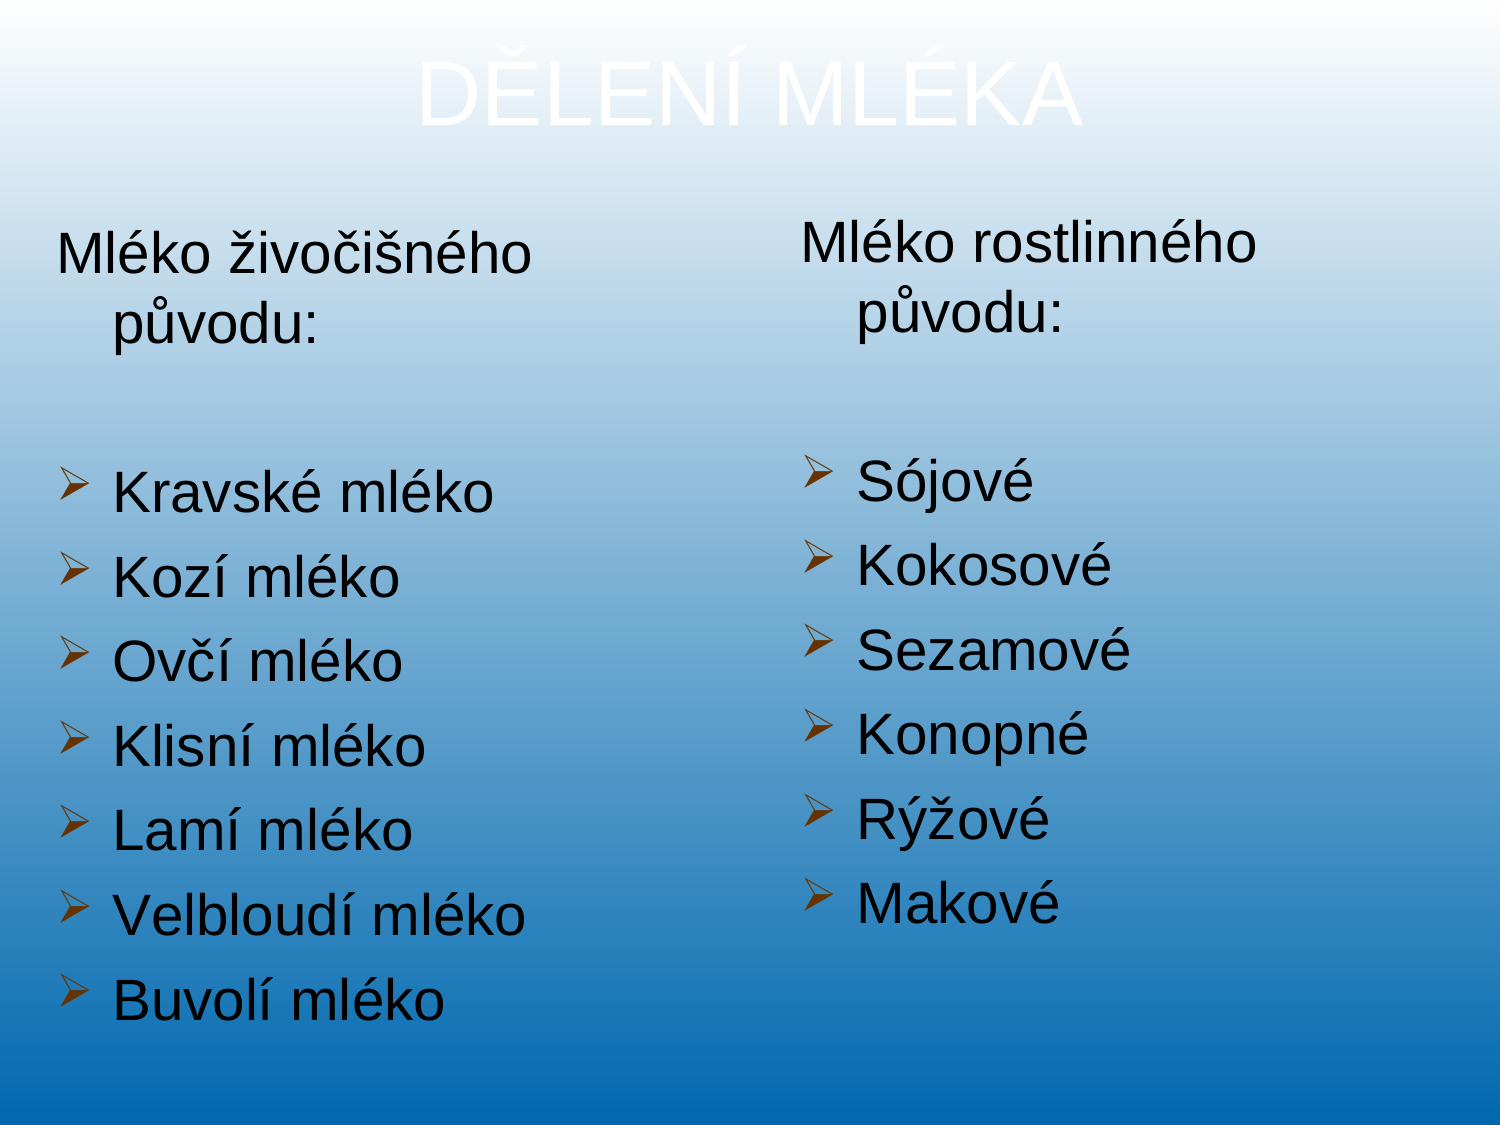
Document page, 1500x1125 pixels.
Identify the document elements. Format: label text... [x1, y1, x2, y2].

list Mléko rostlinného původu: Sójové Kokosové Sezamové Konopné Rýžové Makové [785, 196, 1448, 1028]
title DĚLENÍ MLÉKA [75, 26, 1426, 252]
list Mléko živočišného původu: Kravské mléko Kozí mléko Ovčí mléko Klisní mléko Lamí mléko Velbloudí mléko Buvolí mléko [41, 208, 704, 1124]
